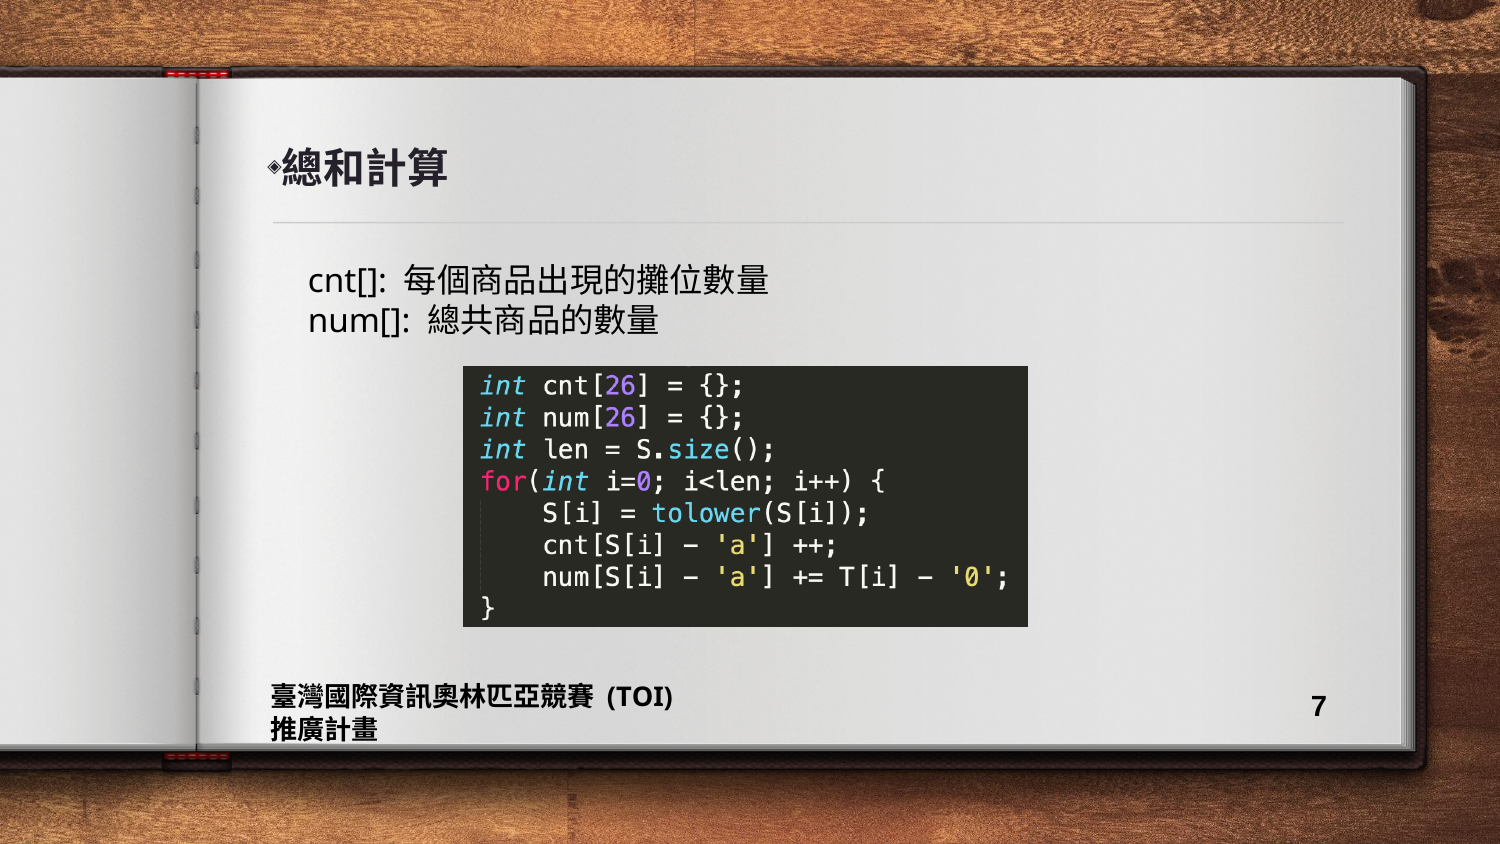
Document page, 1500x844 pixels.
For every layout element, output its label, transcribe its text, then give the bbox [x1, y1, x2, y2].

text_box 總和計算 [252, 126, 746, 216]
text_box cnt[]: 每個商品出現的攤位數量 num[]: 總共商品的數量 [293, 252, 1322, 388]
picture [463, 366, 1028, 628]
text_box [1295, 672, 1386, 737]
